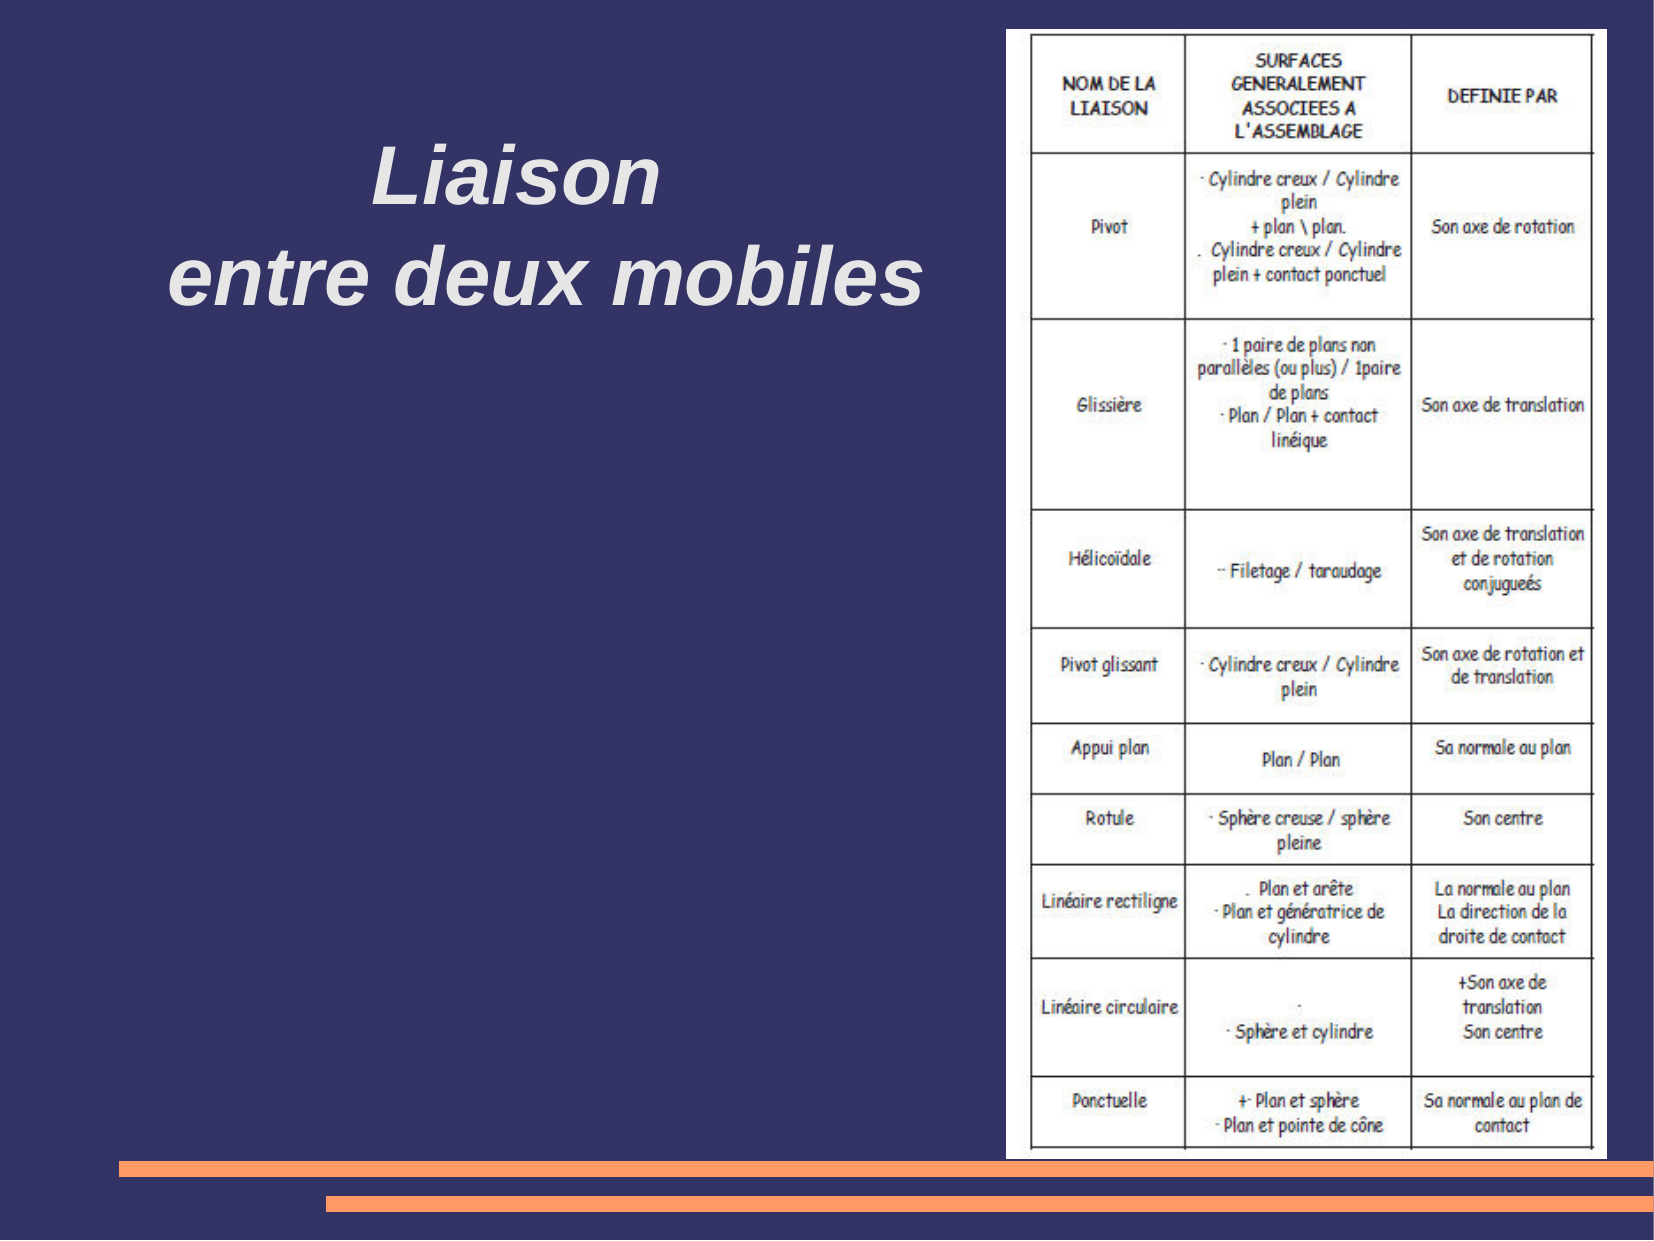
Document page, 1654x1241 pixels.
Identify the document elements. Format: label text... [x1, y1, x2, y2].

title Liaison entre deux mobiles [0, 118, 1006, 326]
picture [1006, 29, 1607, 1159]
